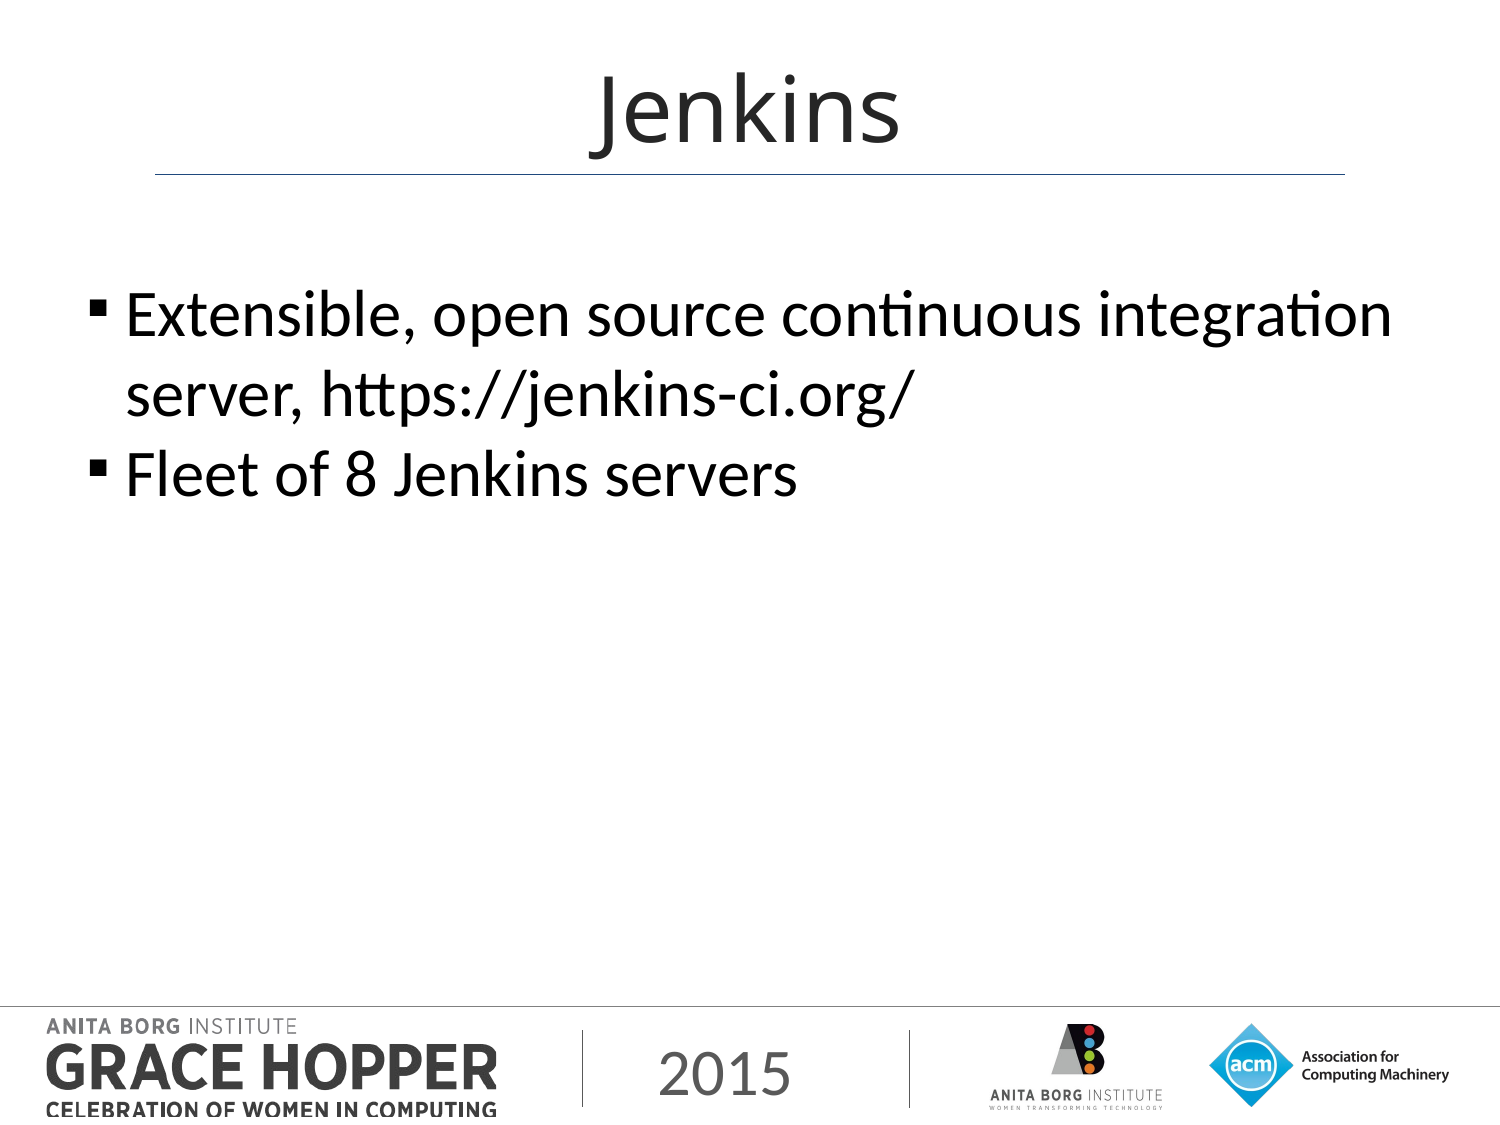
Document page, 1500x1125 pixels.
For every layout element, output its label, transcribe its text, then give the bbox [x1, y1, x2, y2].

picture [1209, 1023, 1449, 1107]
picture [989, 1024, 1162, 1110]
text_box Extensible, open source continuous integration server, https://jenkins-ci.org/ Fleet of 8 Jenkins servers [74, 262, 1425, 1005]
text_box Jenkins [74, 19, 1425, 191]
